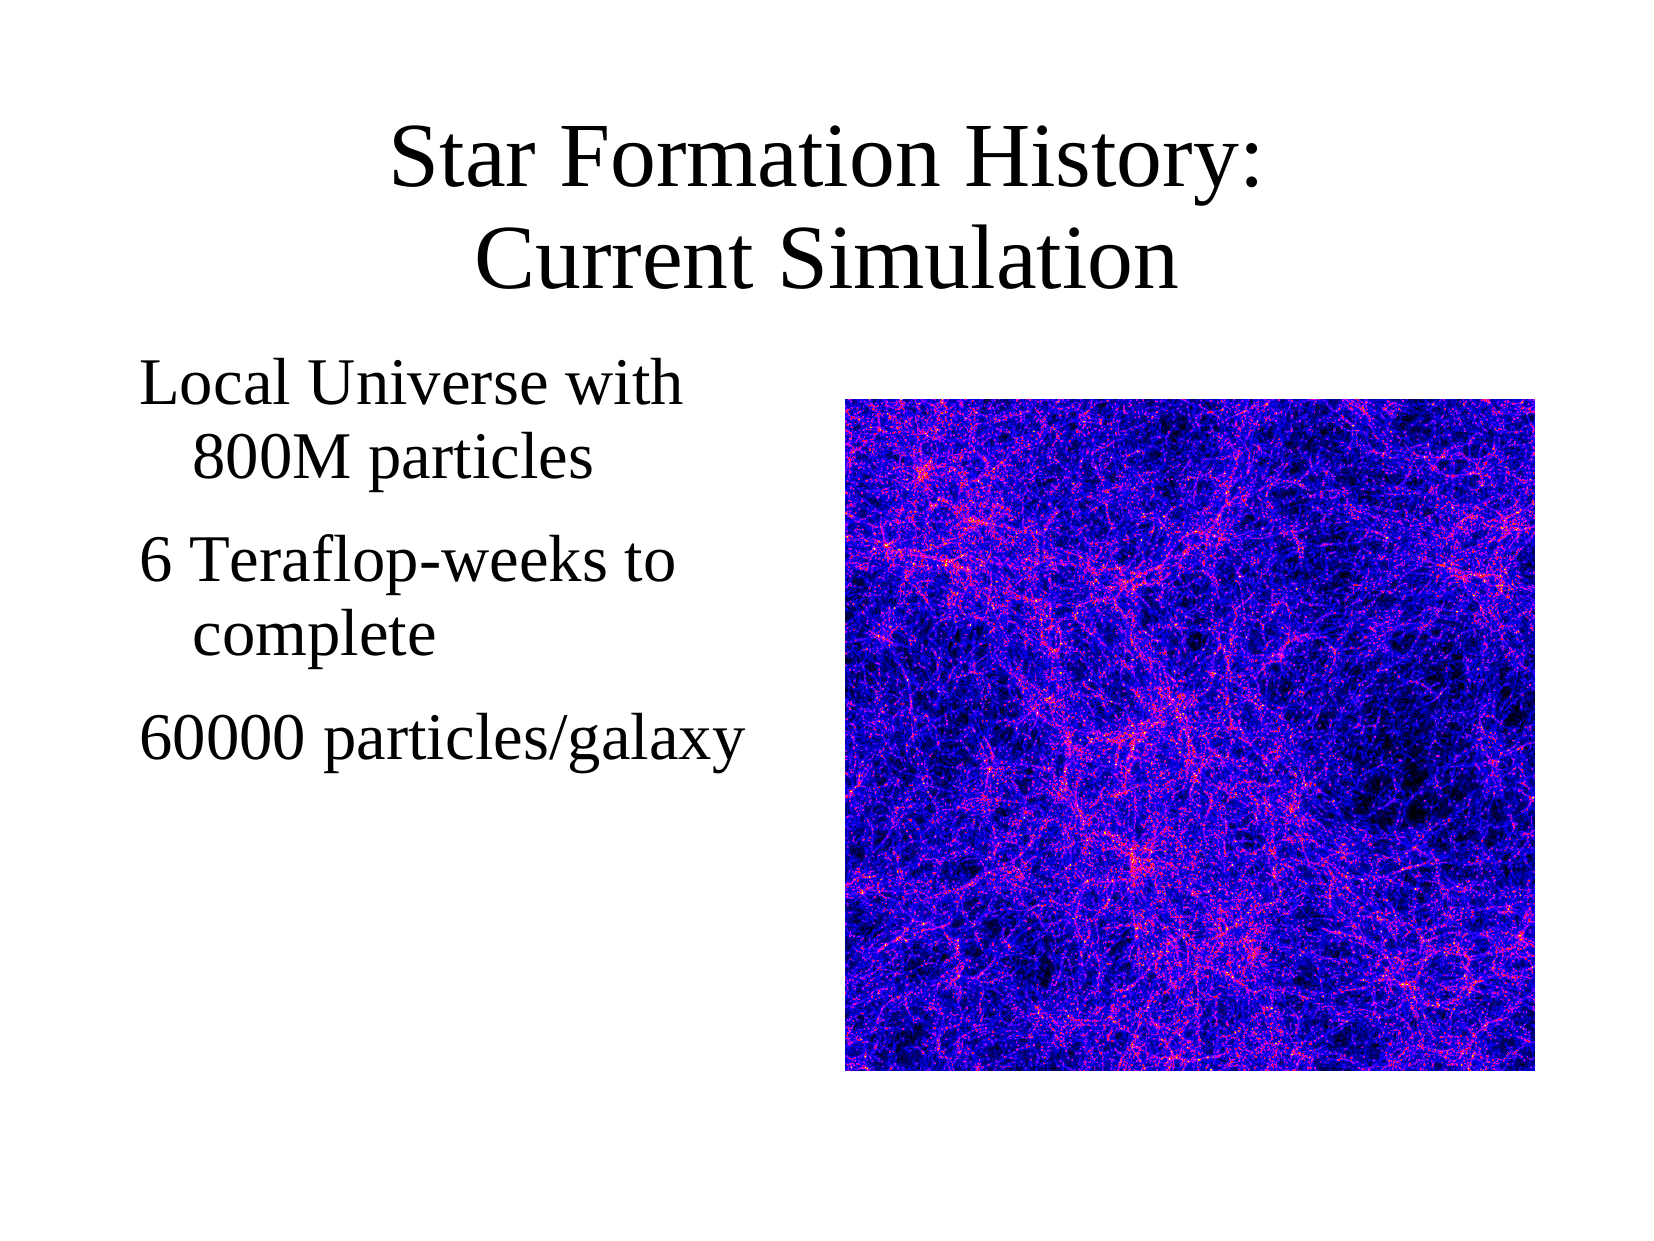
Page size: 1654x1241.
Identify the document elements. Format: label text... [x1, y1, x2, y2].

list Local Universe with 800M particles 6 Teraflop-weeks to complete 60000 particles/galaxy [121, 344, 811, 1111]
picture [845, 399, 1535, 1071]
title Star Formation History: Current Simulation [121, 79, 1534, 334]
